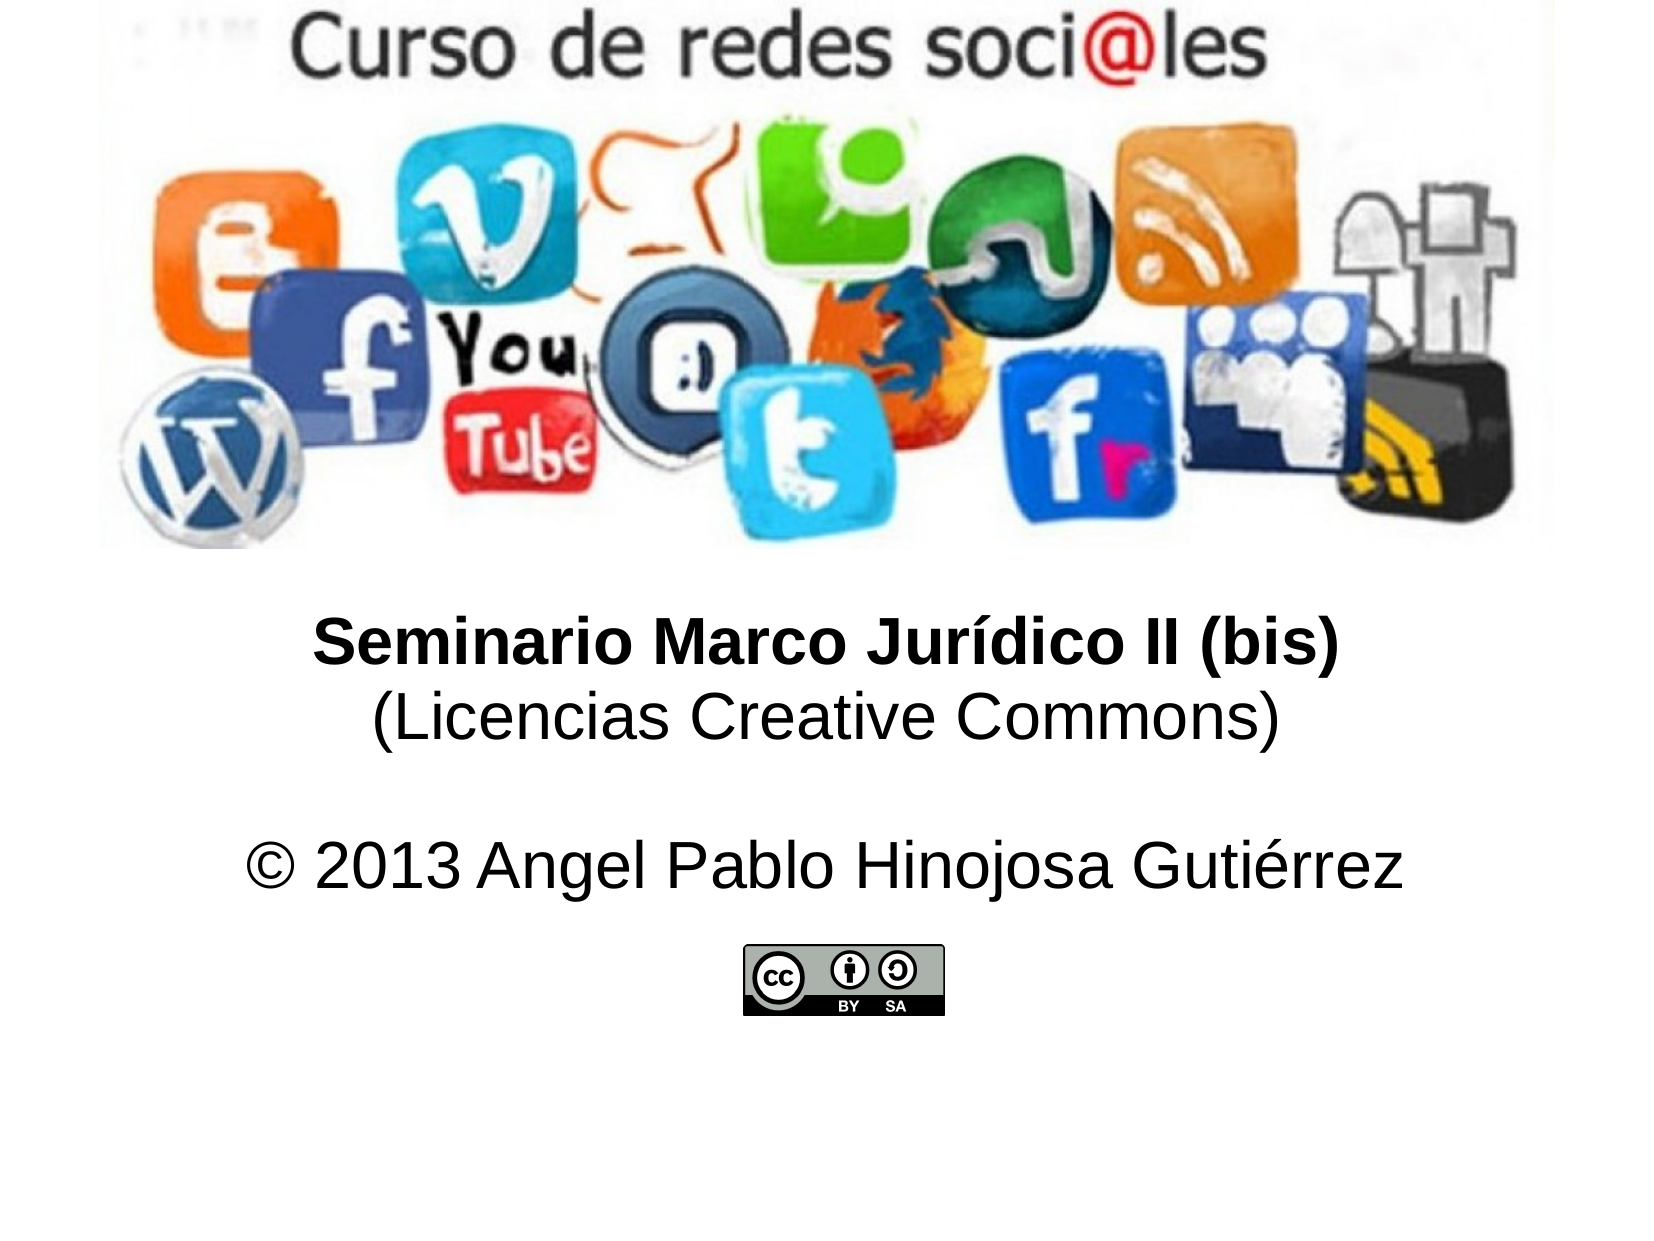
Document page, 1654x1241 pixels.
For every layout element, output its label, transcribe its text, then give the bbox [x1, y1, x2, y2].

picture [743, 944, 945, 1016]
subtitle Seminario Marco Jurídico II (bis) (Licencias Creative Commons) © 2013 Angel Pablo Hinojosa Gutiérrez [82, 49, 1571, 1010]
picture [99, 0, 1555, 49]
